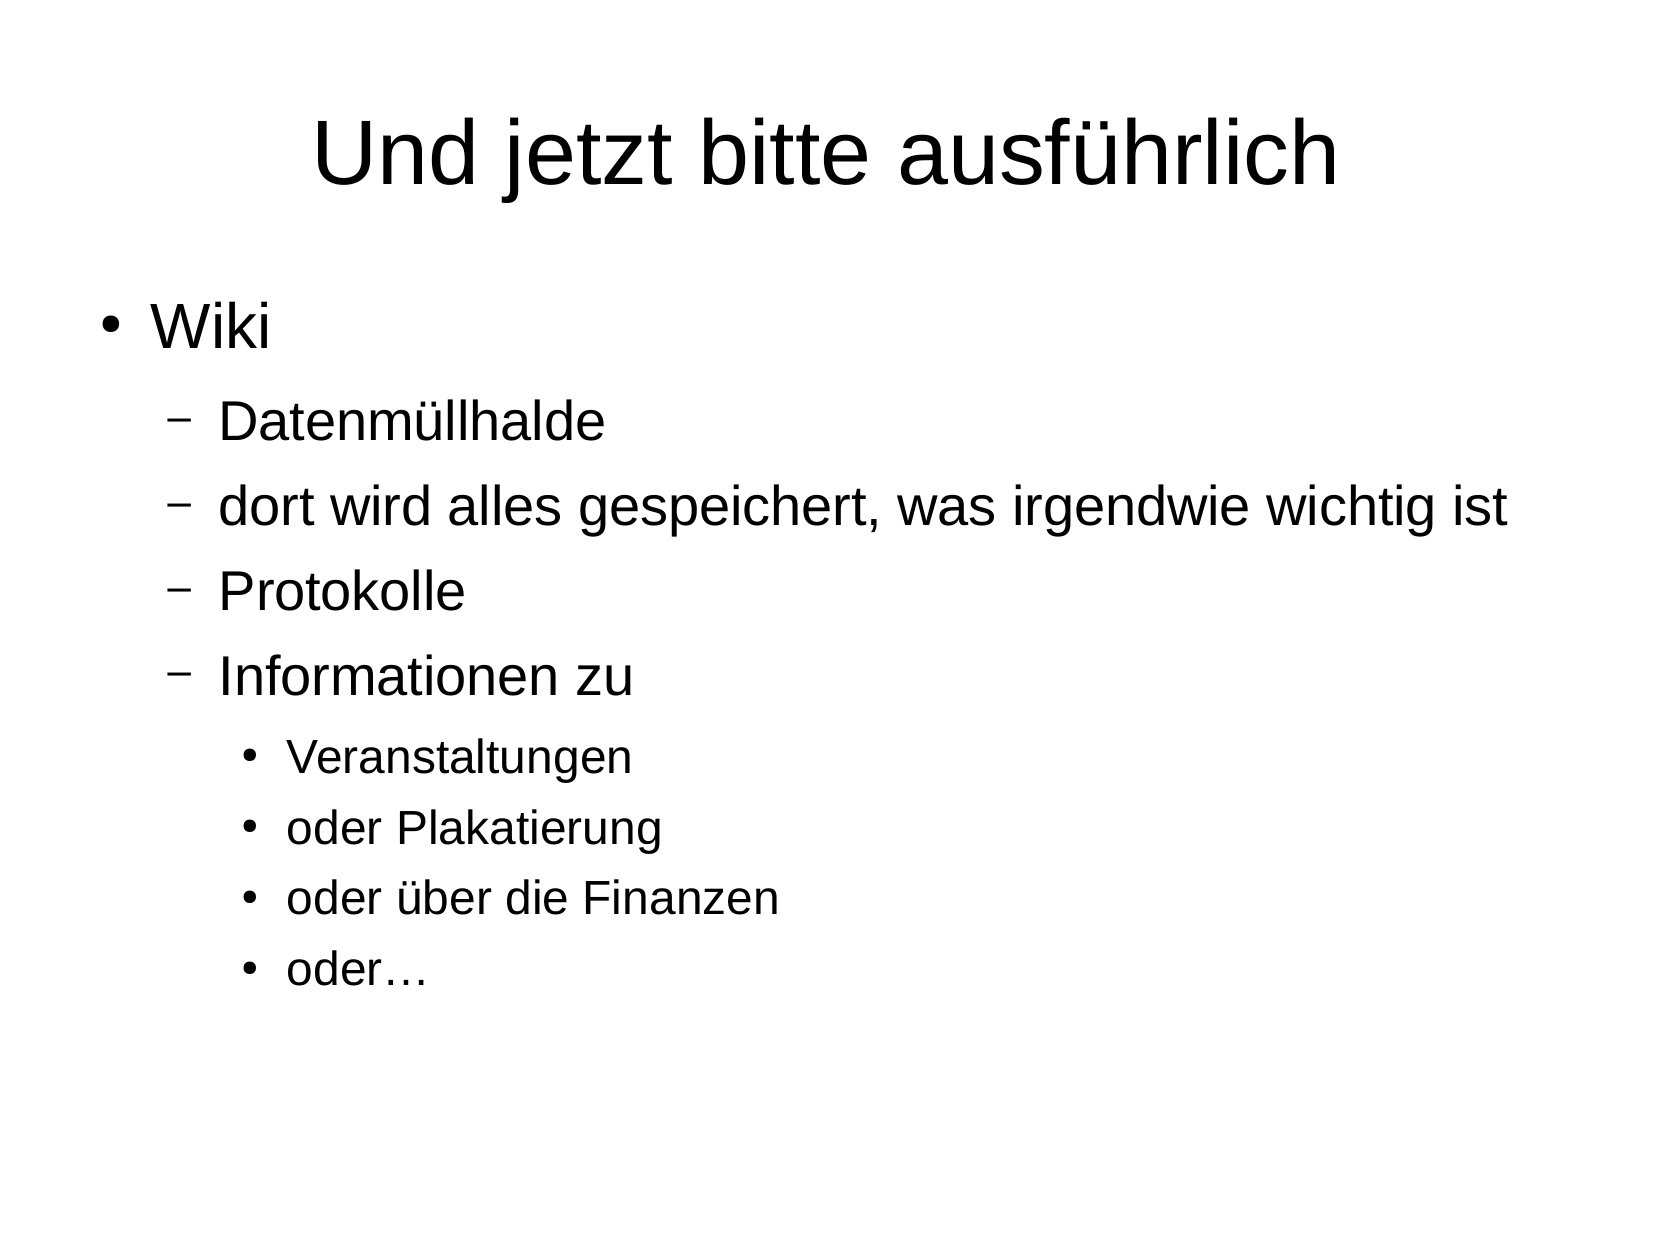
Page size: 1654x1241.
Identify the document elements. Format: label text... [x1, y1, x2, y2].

title Und jetzt bitte ausführlich [82, 49, 1571, 257]
list Wiki Datenmüllhalde dort wird alles gespeichert, was irgendwie wichtig ist Protokolle Informationen zu Veranstaltungen oder Plakatierung oder über die Finanzen oder… [82, 290, 1538, 1010]
